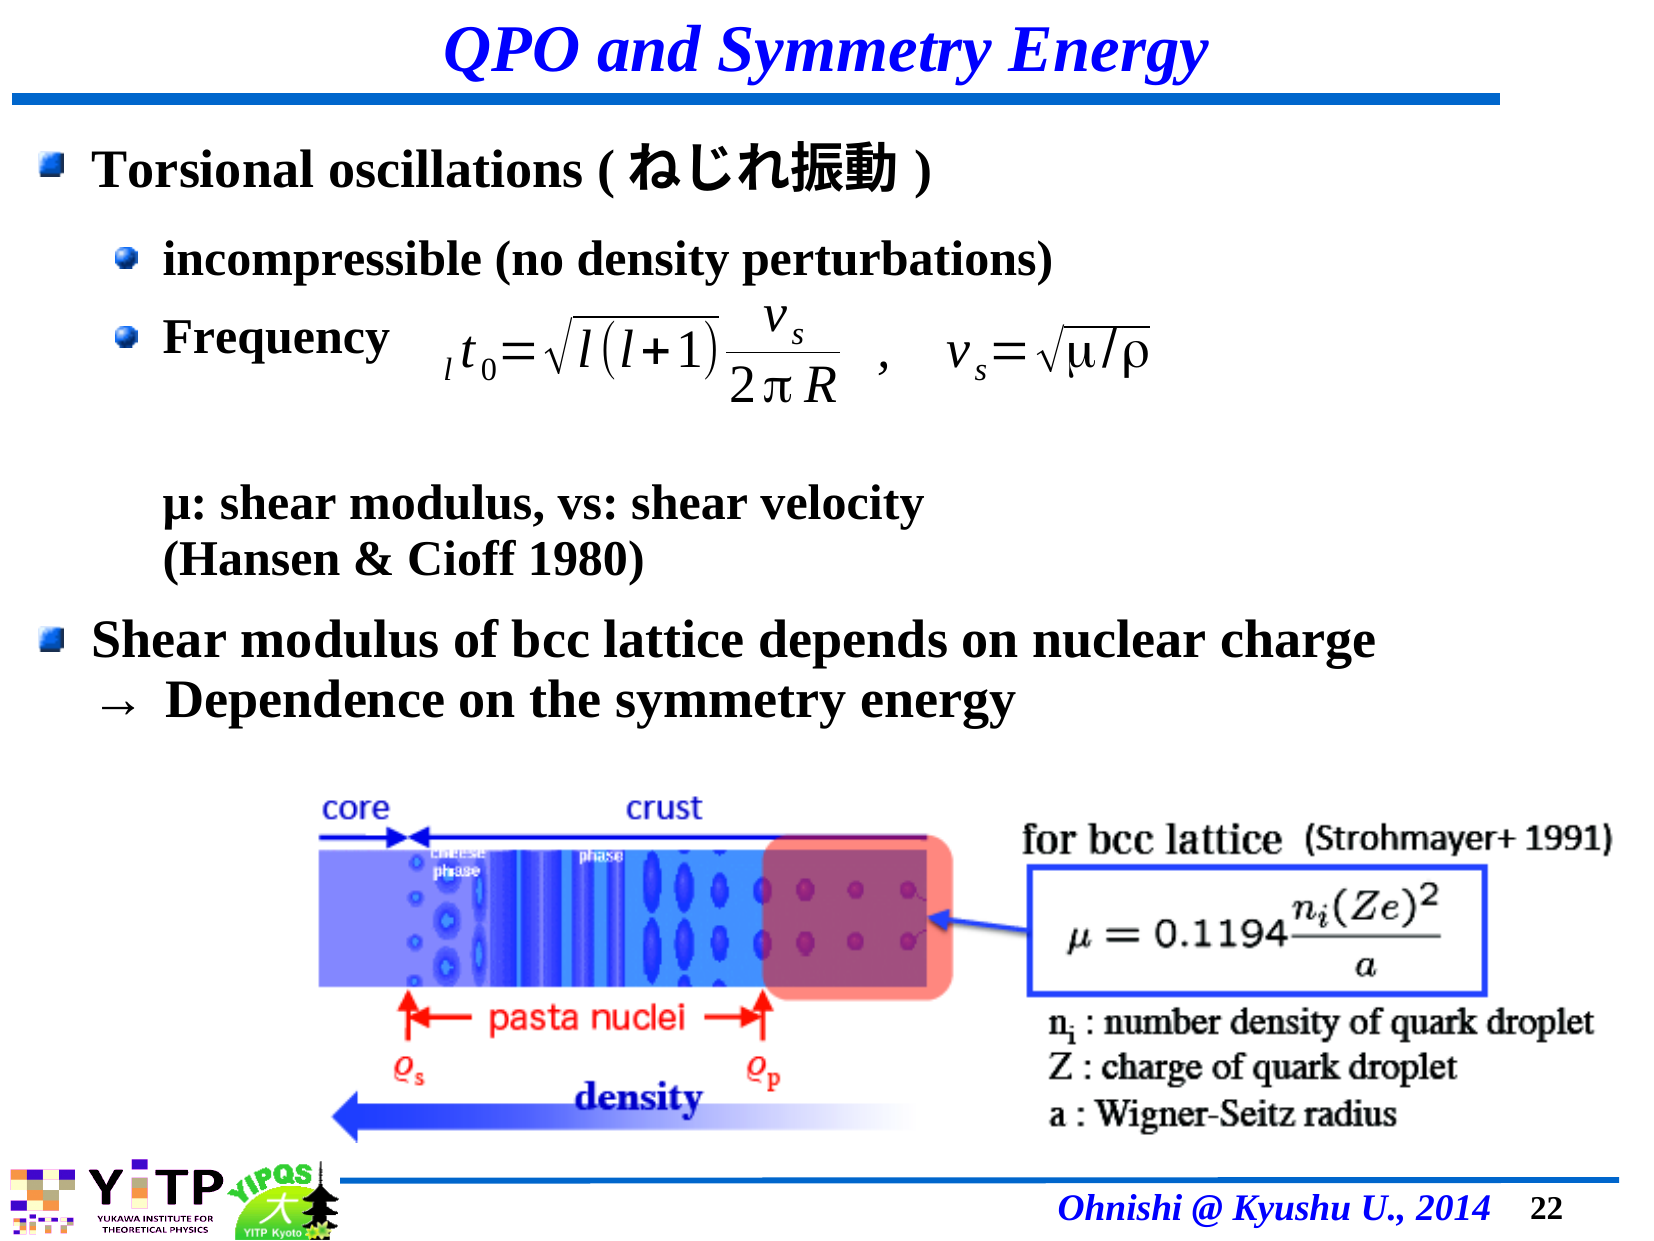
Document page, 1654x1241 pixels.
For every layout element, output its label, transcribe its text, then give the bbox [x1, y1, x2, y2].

chart [437, 283, 1158, 415]
picture [303, 791, 1625, 1143]
list Torsional oscillations (ねじれ振動) incompressible (no density perturbations) Frequency μ: shear modulus, vs: shear velocity (Hansen & Cioff 1980) Shear modulus of bcc lattice depends on nuclear charge → Dependence on the symmetry energy [20, 124, 1621, 1137]
title QPO and Symmetry Energy [0, 0, 1654, 99]
picture [0, 1154, 340, 1241]
